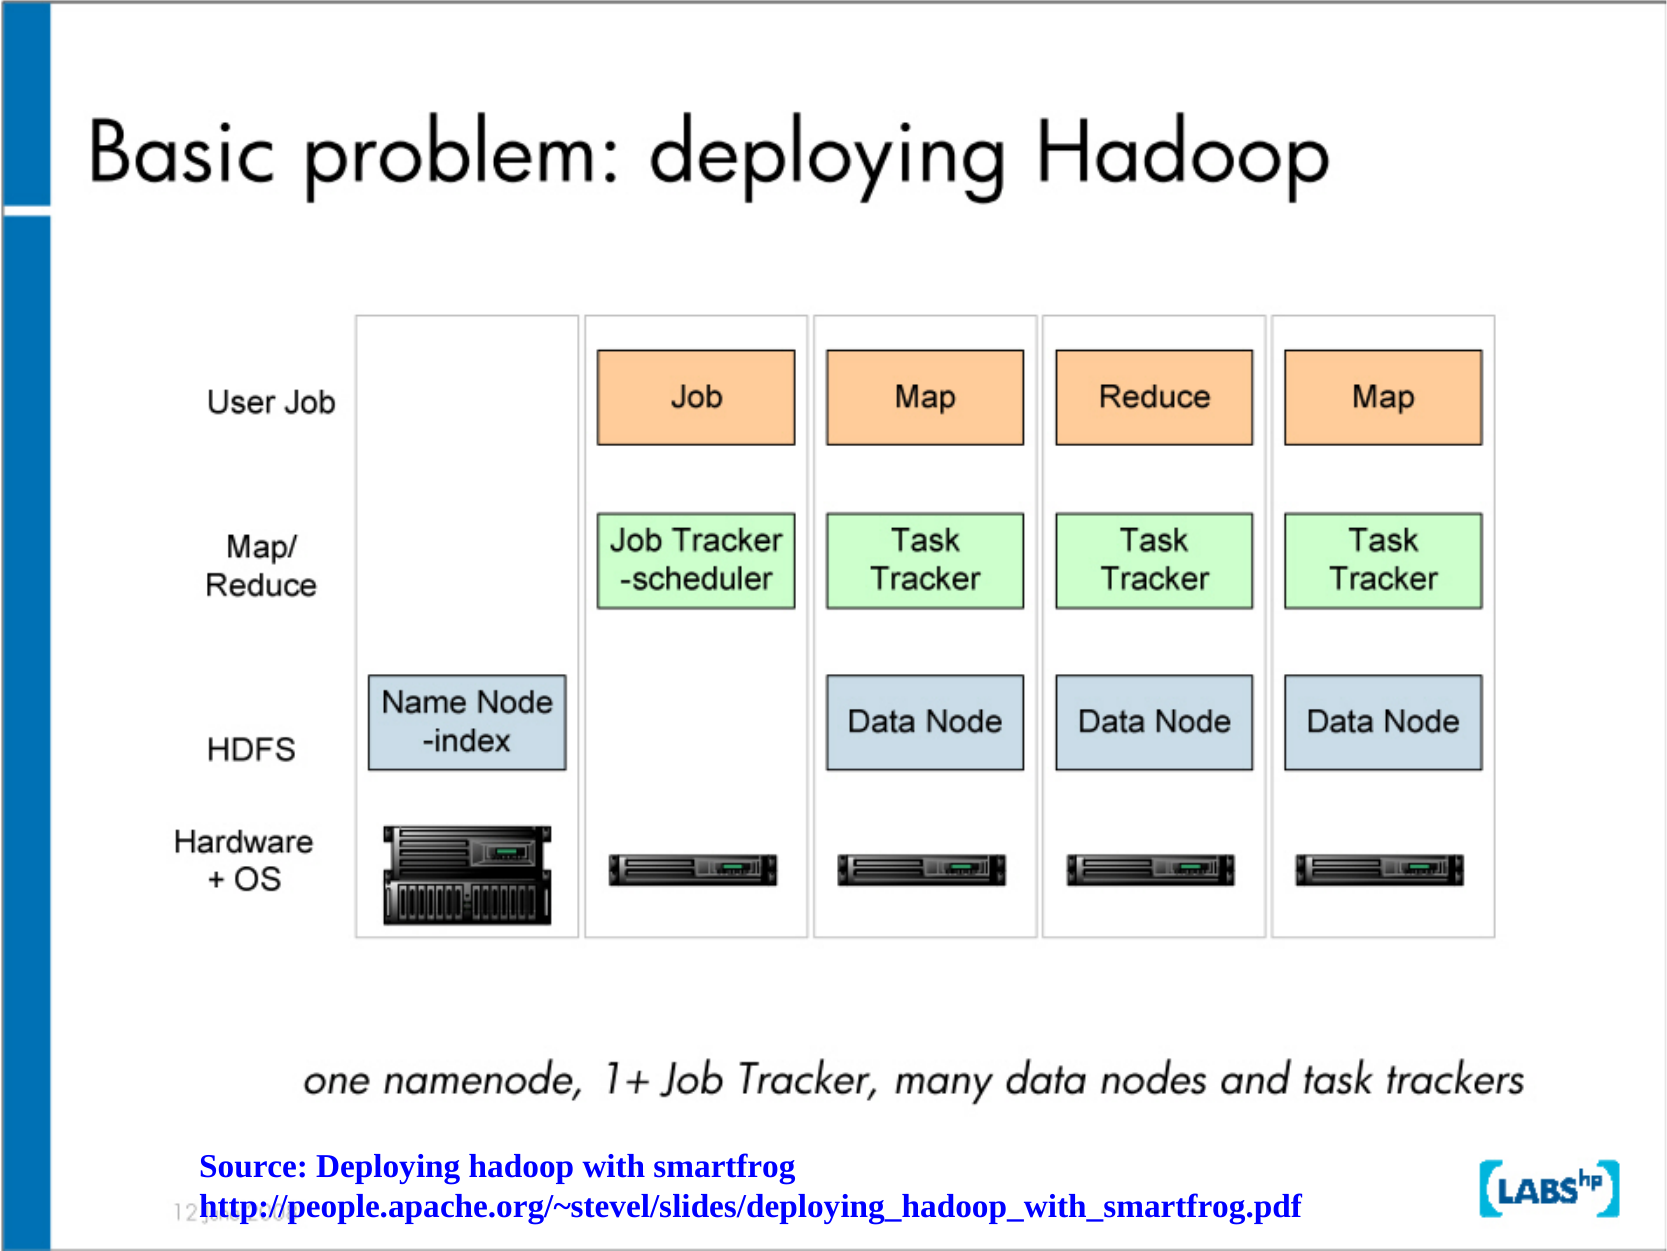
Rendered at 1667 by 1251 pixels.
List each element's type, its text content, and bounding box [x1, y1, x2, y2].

picture [0, 0, 1667, 1251]
text_box Source: Deploying hadoop with smartfrog http://people.apache.org/~stevel/slides/deploying_hadoop_with_smartfrog.pdf [184, 1137, 1524, 1232]
